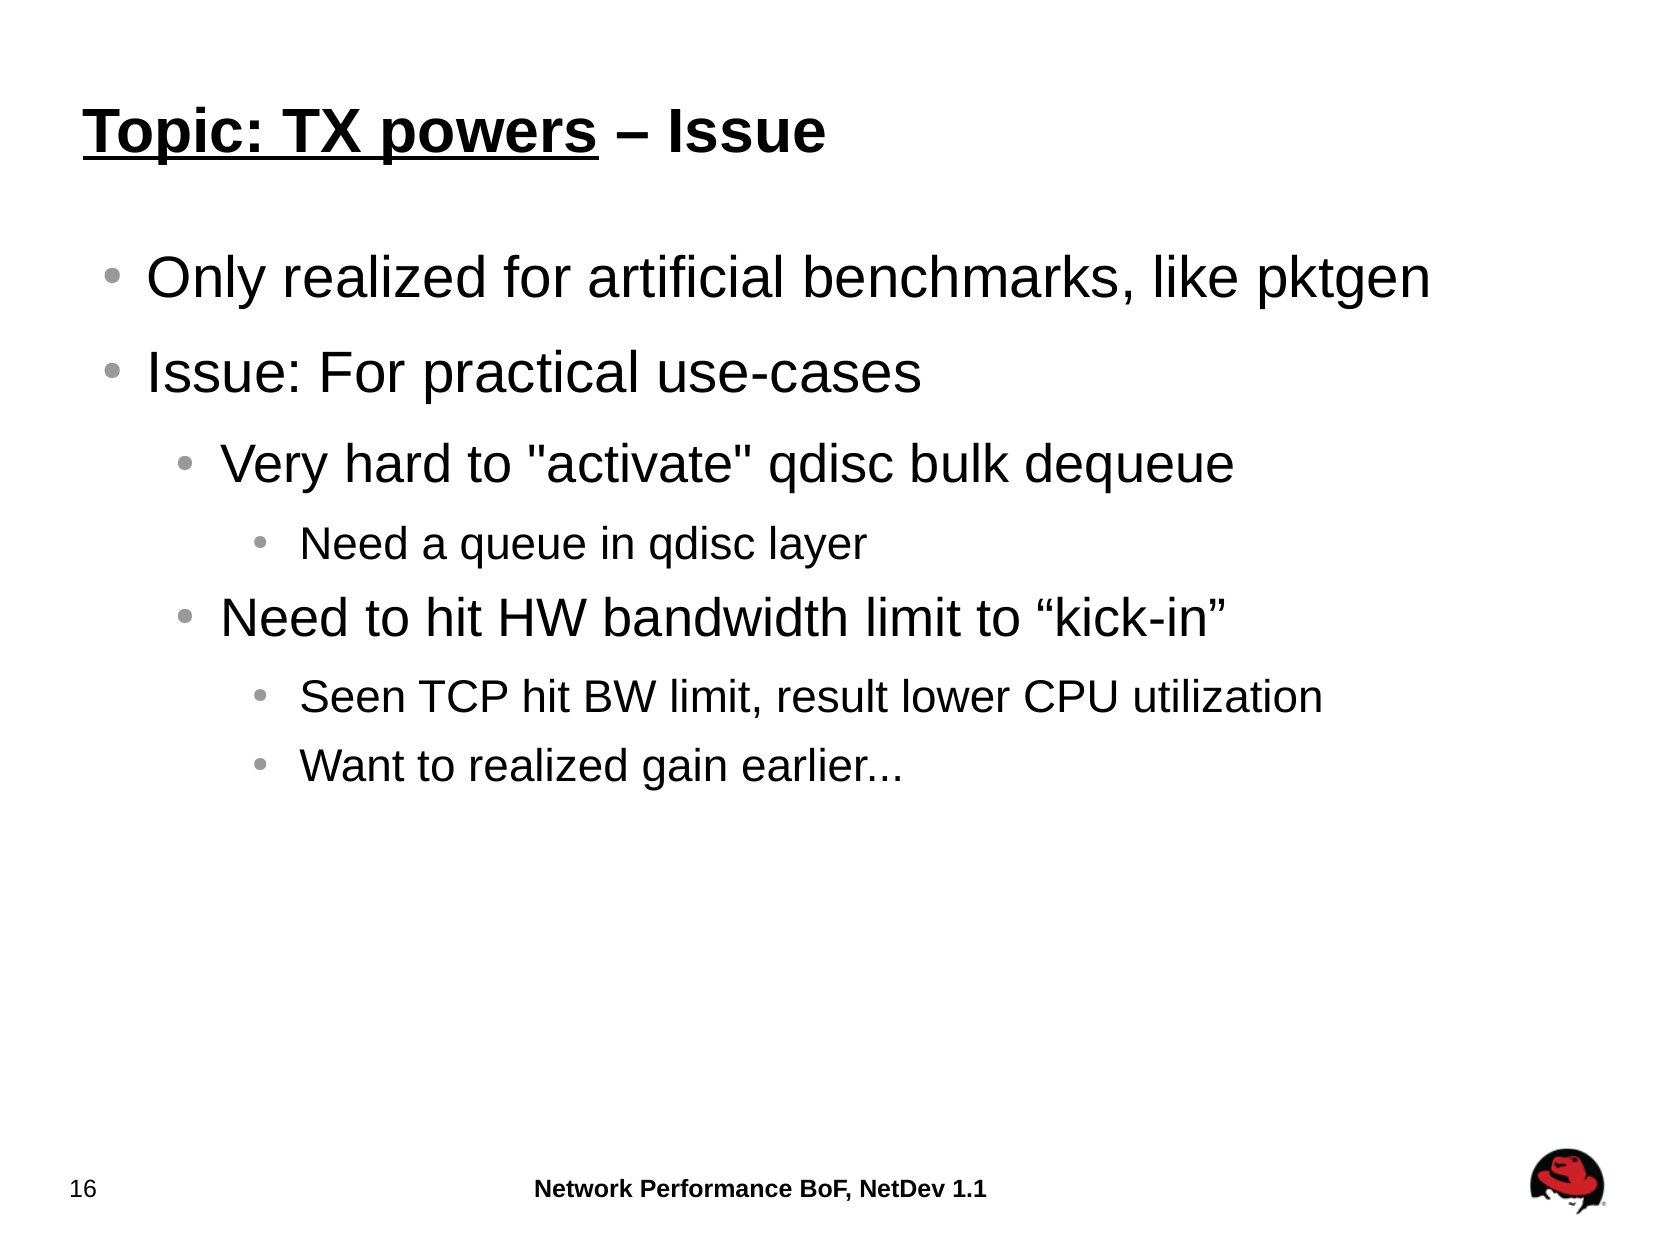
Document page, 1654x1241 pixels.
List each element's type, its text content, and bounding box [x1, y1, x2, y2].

picture [1529, 1146, 1612, 1224]
title Topic: TX powers – Issue [82, 37, 1571, 226]
list Only realized for artificial benchmarks, like pktgen Issue: For practical use-cases Very hard to "activate" qdisc bulk dequeue Need a queue in qdisc layer Need to hit HW bandwidth limit to “kick-in” Seen TCP hit BW limit, result lower CPU utilization Want to realized gain earlier... [86, 244, 1575, 1039]
